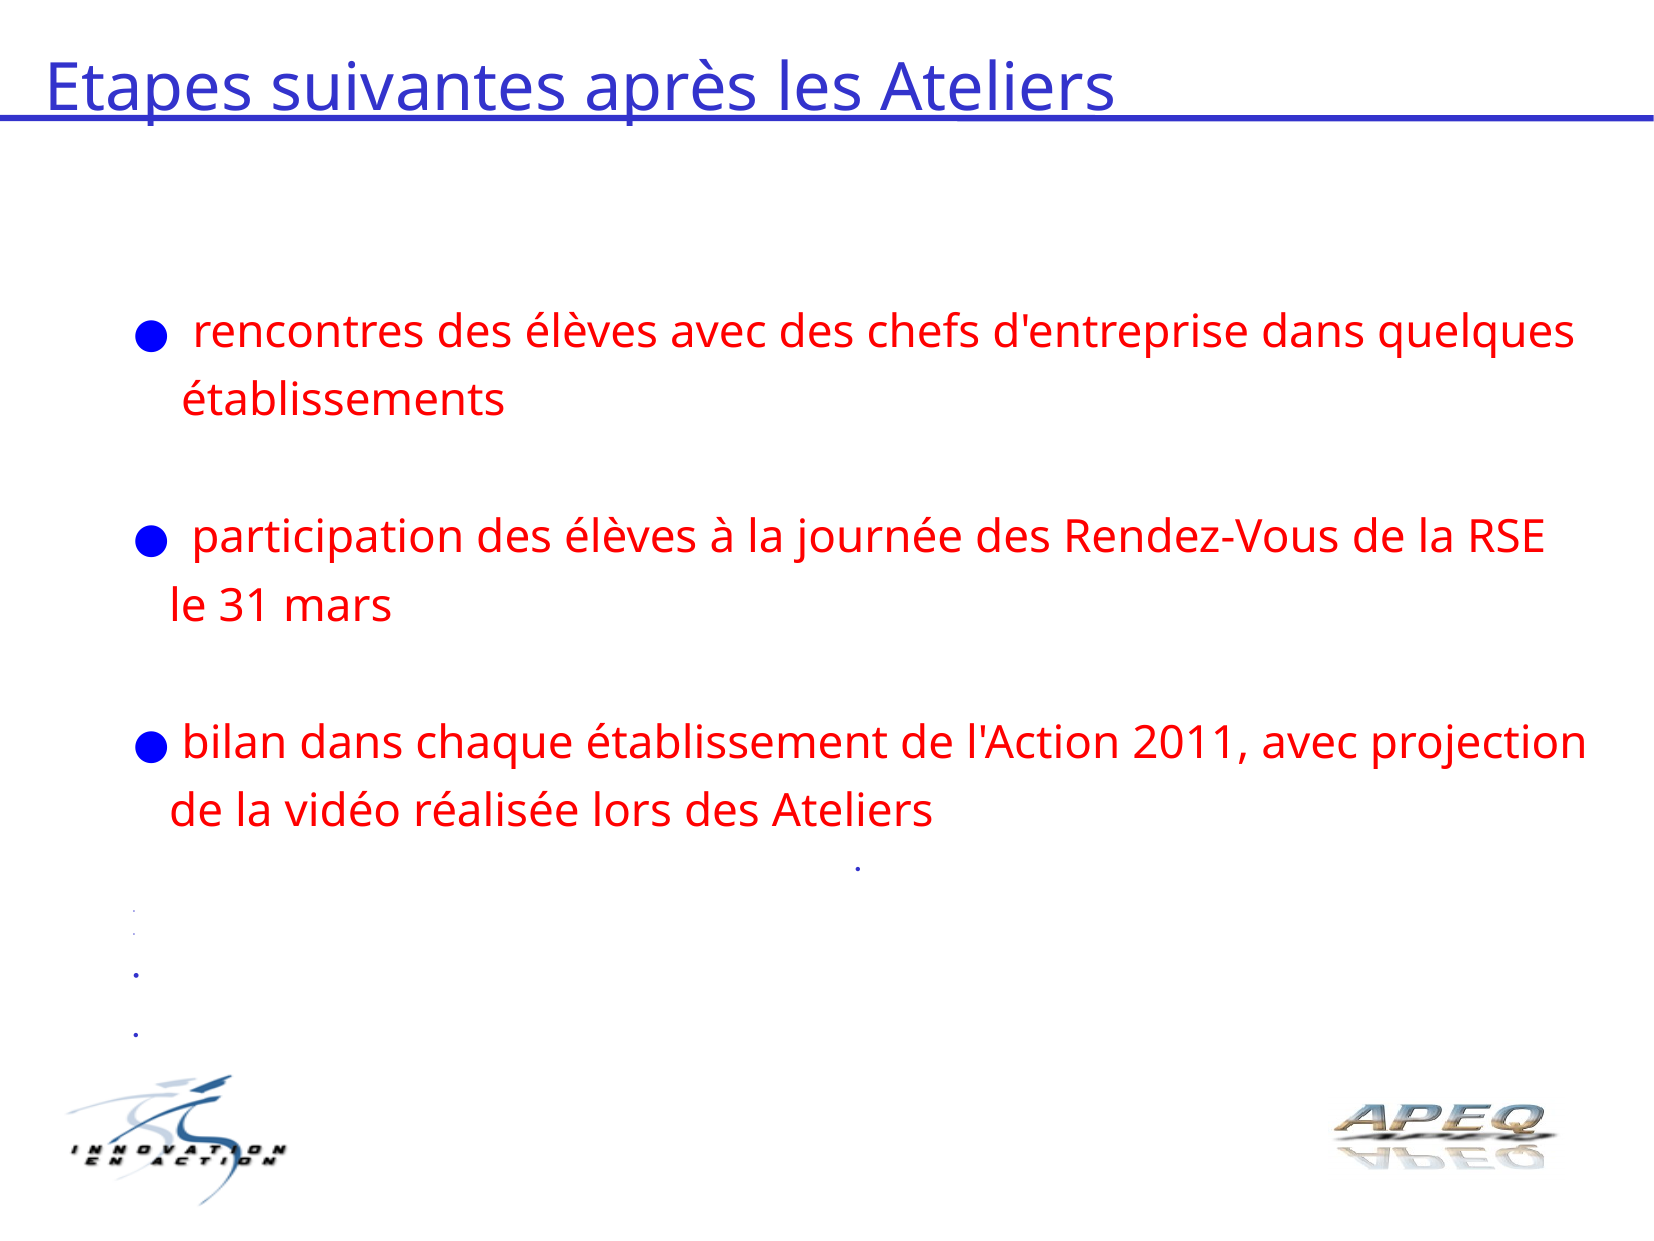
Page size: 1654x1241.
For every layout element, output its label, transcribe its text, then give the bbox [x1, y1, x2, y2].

picture [1328, 1074, 1597, 1181]
text_box Etapes suivantes après les Ateliers [29, 0, 1654, 115]
picture [29, 1033, 384, 1241]
text_box ● rencontres des élèves avec des chefs d'entreprise dans quelques établissements ● participation des élèves à la journée des Rendez-Vous de la RSE le 31 mars ● bilan dans chaque établissement de l'Action 2011, avec projection de la vidéo réalisée lors des Ateliers [118, 206, 1654, 1046]
